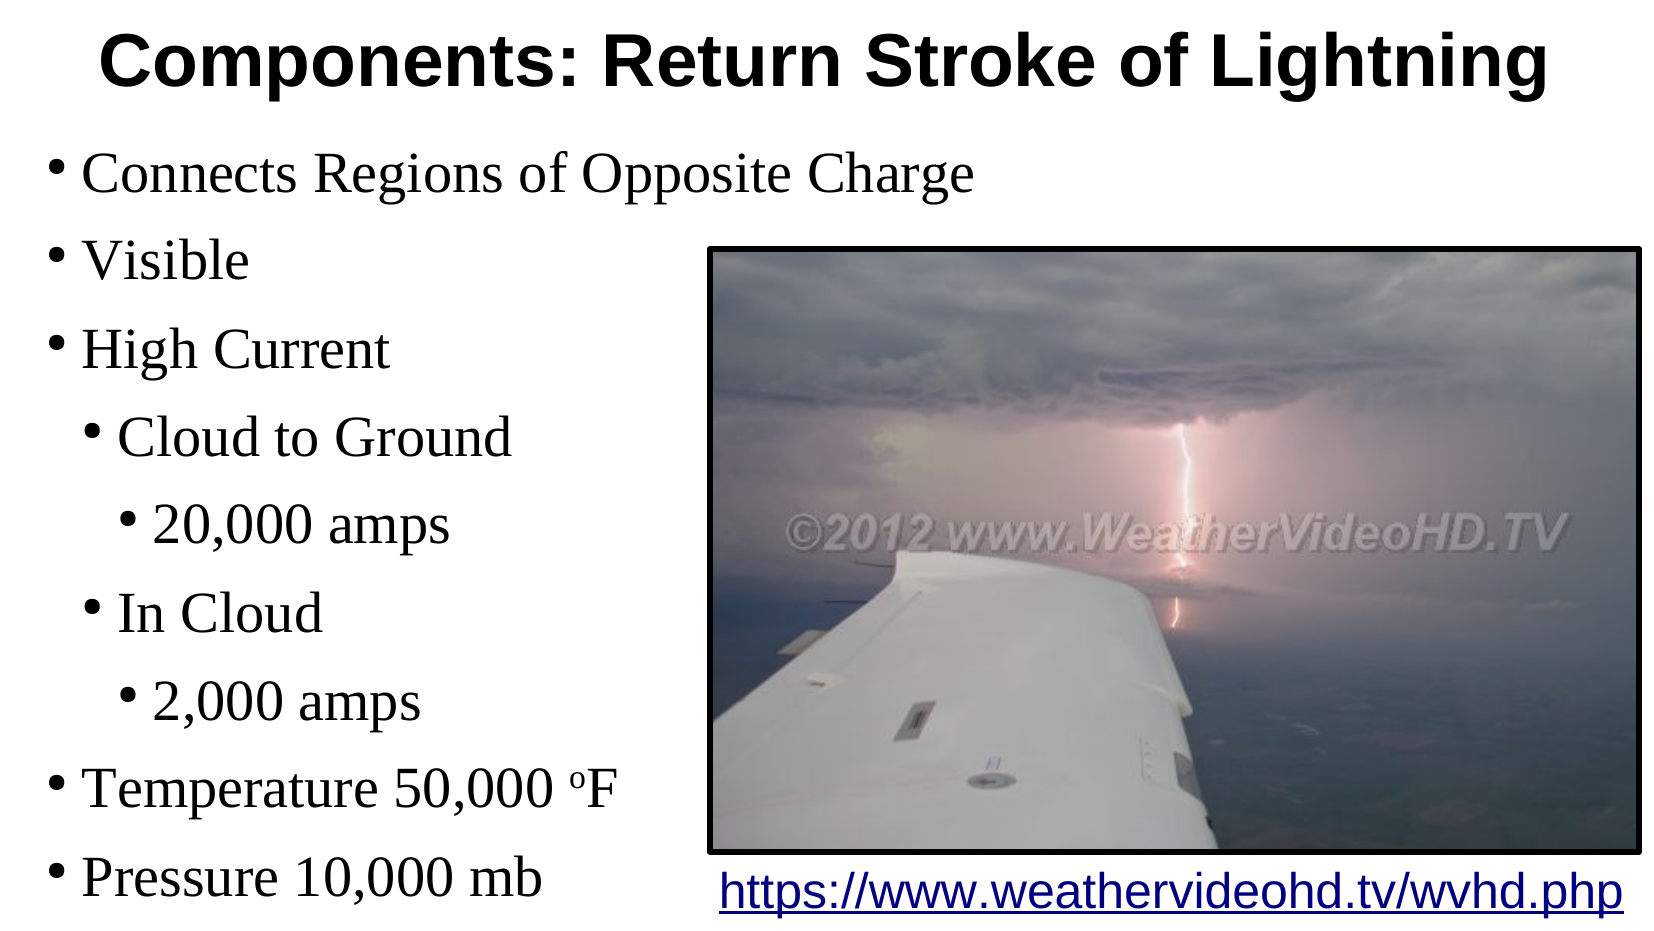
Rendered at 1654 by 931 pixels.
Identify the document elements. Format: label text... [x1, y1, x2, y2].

picture [712, 251, 1637, 849]
text_box https://www.weathervideohd.tv/wvhd.php [687, 856, 1654, 931]
text_box Connects Regions of Opposite Charge Visible High Current Cloud to Ground 20,000 amps In Cloud 2,000 amps Temperature 50,000 oF Pressure 10,000 mb [0, 126, 1025, 916]
title Components: Return Stroke of Lightning [0, 5, 1654, 107]
